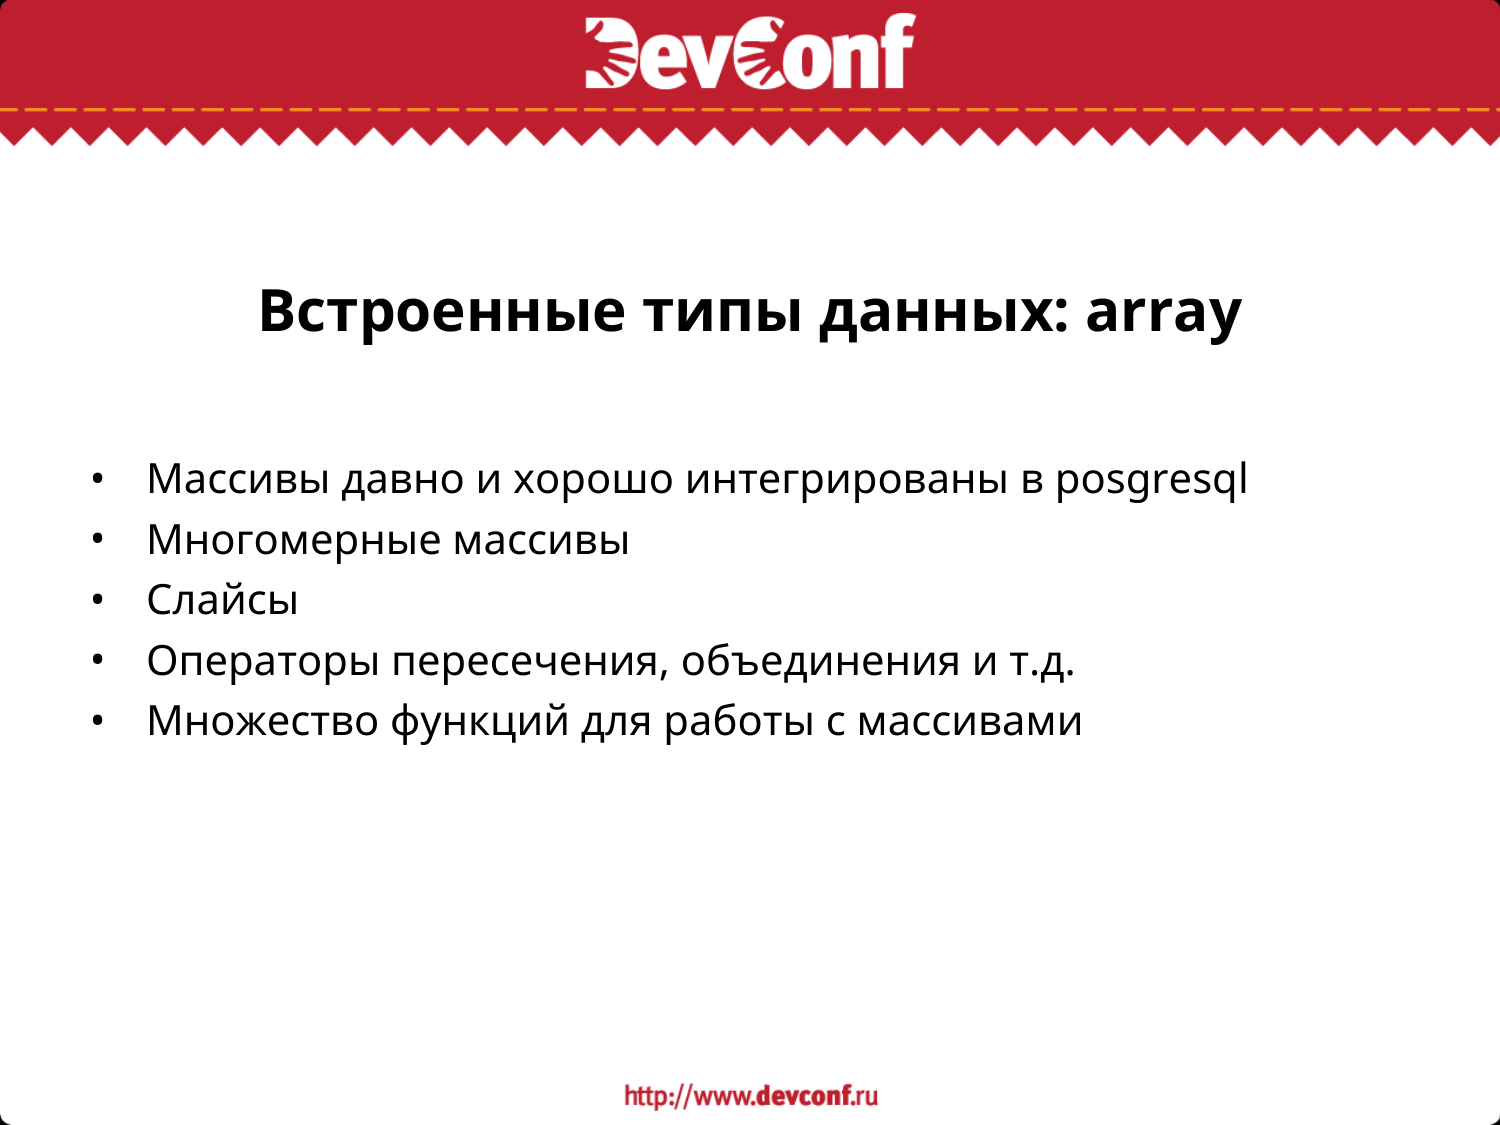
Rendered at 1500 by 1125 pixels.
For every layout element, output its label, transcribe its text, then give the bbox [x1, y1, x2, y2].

title Встроенные типы данных: array [75, 219, 1426, 398]
picture [0, 0, 1500, 1125]
list Массивы давно и хорошо интегрированы в posgresql Многомерные массивы Слайсы Операторы пересечения, объединения и т.д. Множество функций для работы с массивами [75, 444, 1426, 965]
